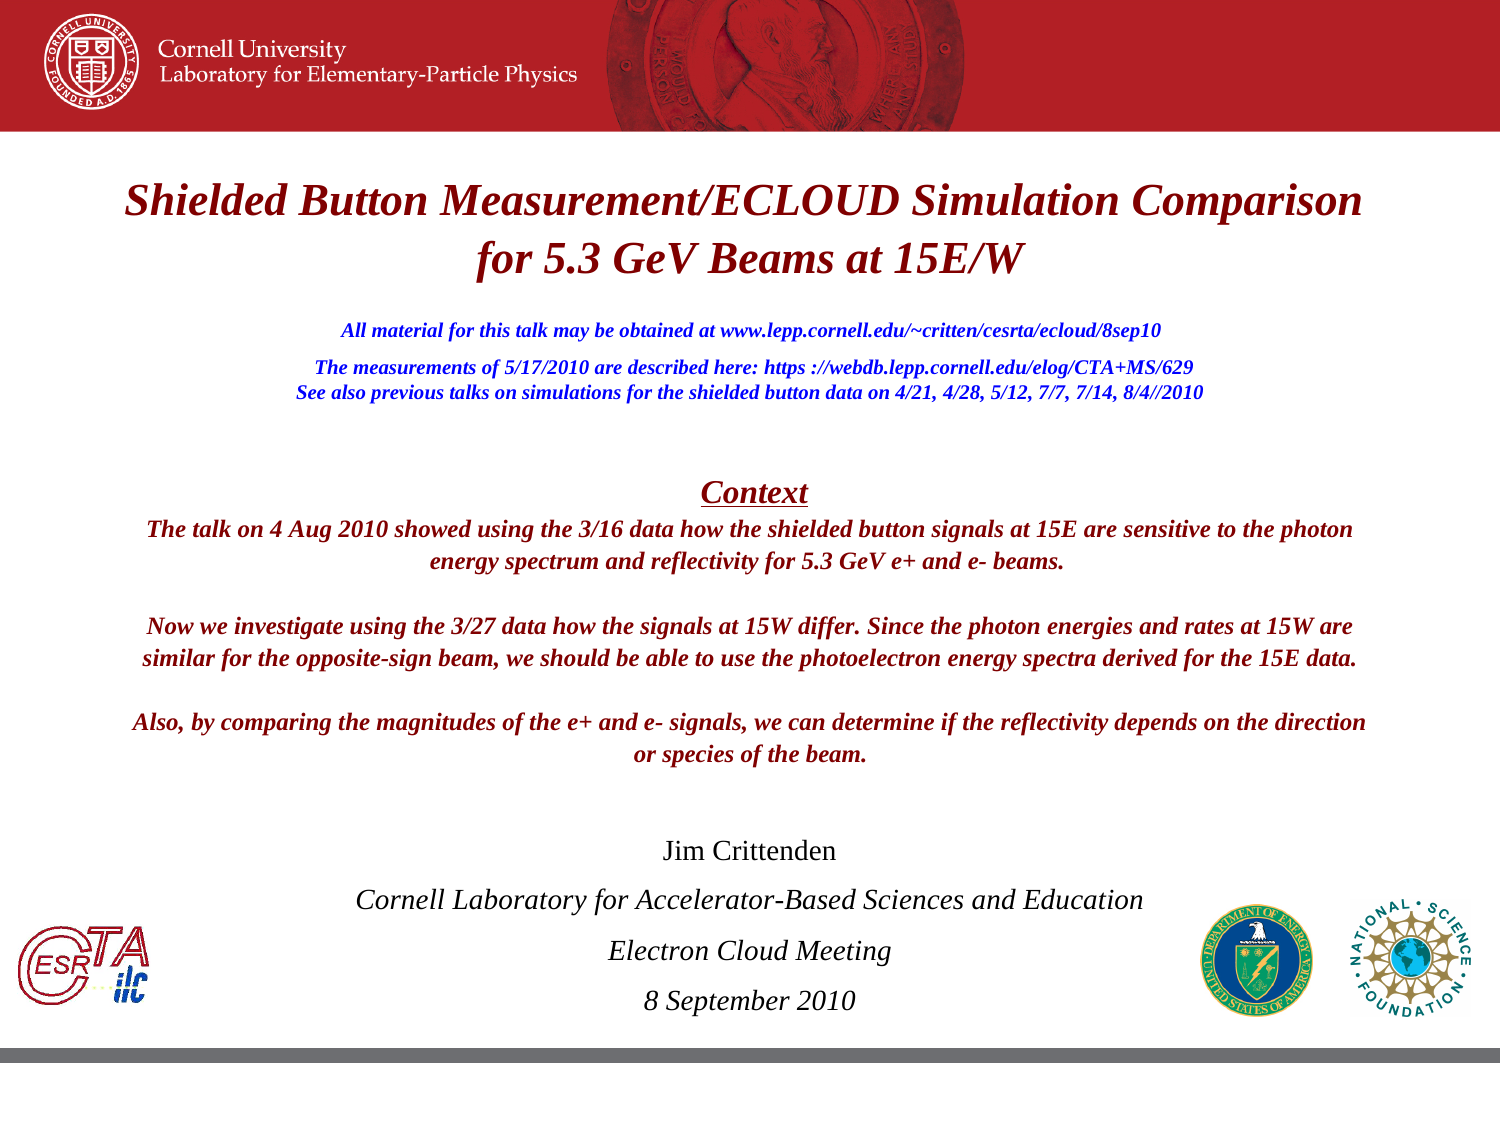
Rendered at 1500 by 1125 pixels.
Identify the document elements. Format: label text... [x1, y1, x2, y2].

picture [0, 0, 1500, 132]
title Context The talk on 4 Aug 2010 showed using the 3/16 data how the shielded button signals at 15E are sensitive to the photon energy spectrum and reflectivity for 5.3 GeV e+ and e- beams. Now we investigate using the 3/27 data how the signals at 15W differ. Since the photon energies and rates at 15W are similar for the opposite-sign beam, we should be able to use the photoelectron energy spectra derived for the 15E data. Also, by comparing the magnitudes of the e+ and e- signals, we can determine if the reflectivity depends on the direction or species of the beam. [131, 435, 1370, 802]
subtitle Jim Crittenden Cornell Laboratory for Accelerator-Based Sciences and Education Electron Cloud Meeting 8 September 2010 [300, 825, 1201, 1031]
picture [8, 899, 151, 1036]
picture [1201, 904, 1313, 1017]
title Shielded Button Measurement/ECLOUD Simulation Comparison for 5.3 GeV Beams at 15E/W [75, 149, 1426, 300]
text_box All material for this talk may be obtained at www.lepp.cornell.edu/~critten/cesrta/ecloud/8sep10 The measurements of 5/17/2010 are described here: https ://webdb.lepp.cornell.edu/elog/CTA+MS/629 See also previous talks on simulations for the shielded button data on 4/21, 4/28, 5/12, 7/7, 7/14, 8/4//2010 [71, 299, 1429, 451]
picture [1350, 899, 1471, 1017]
